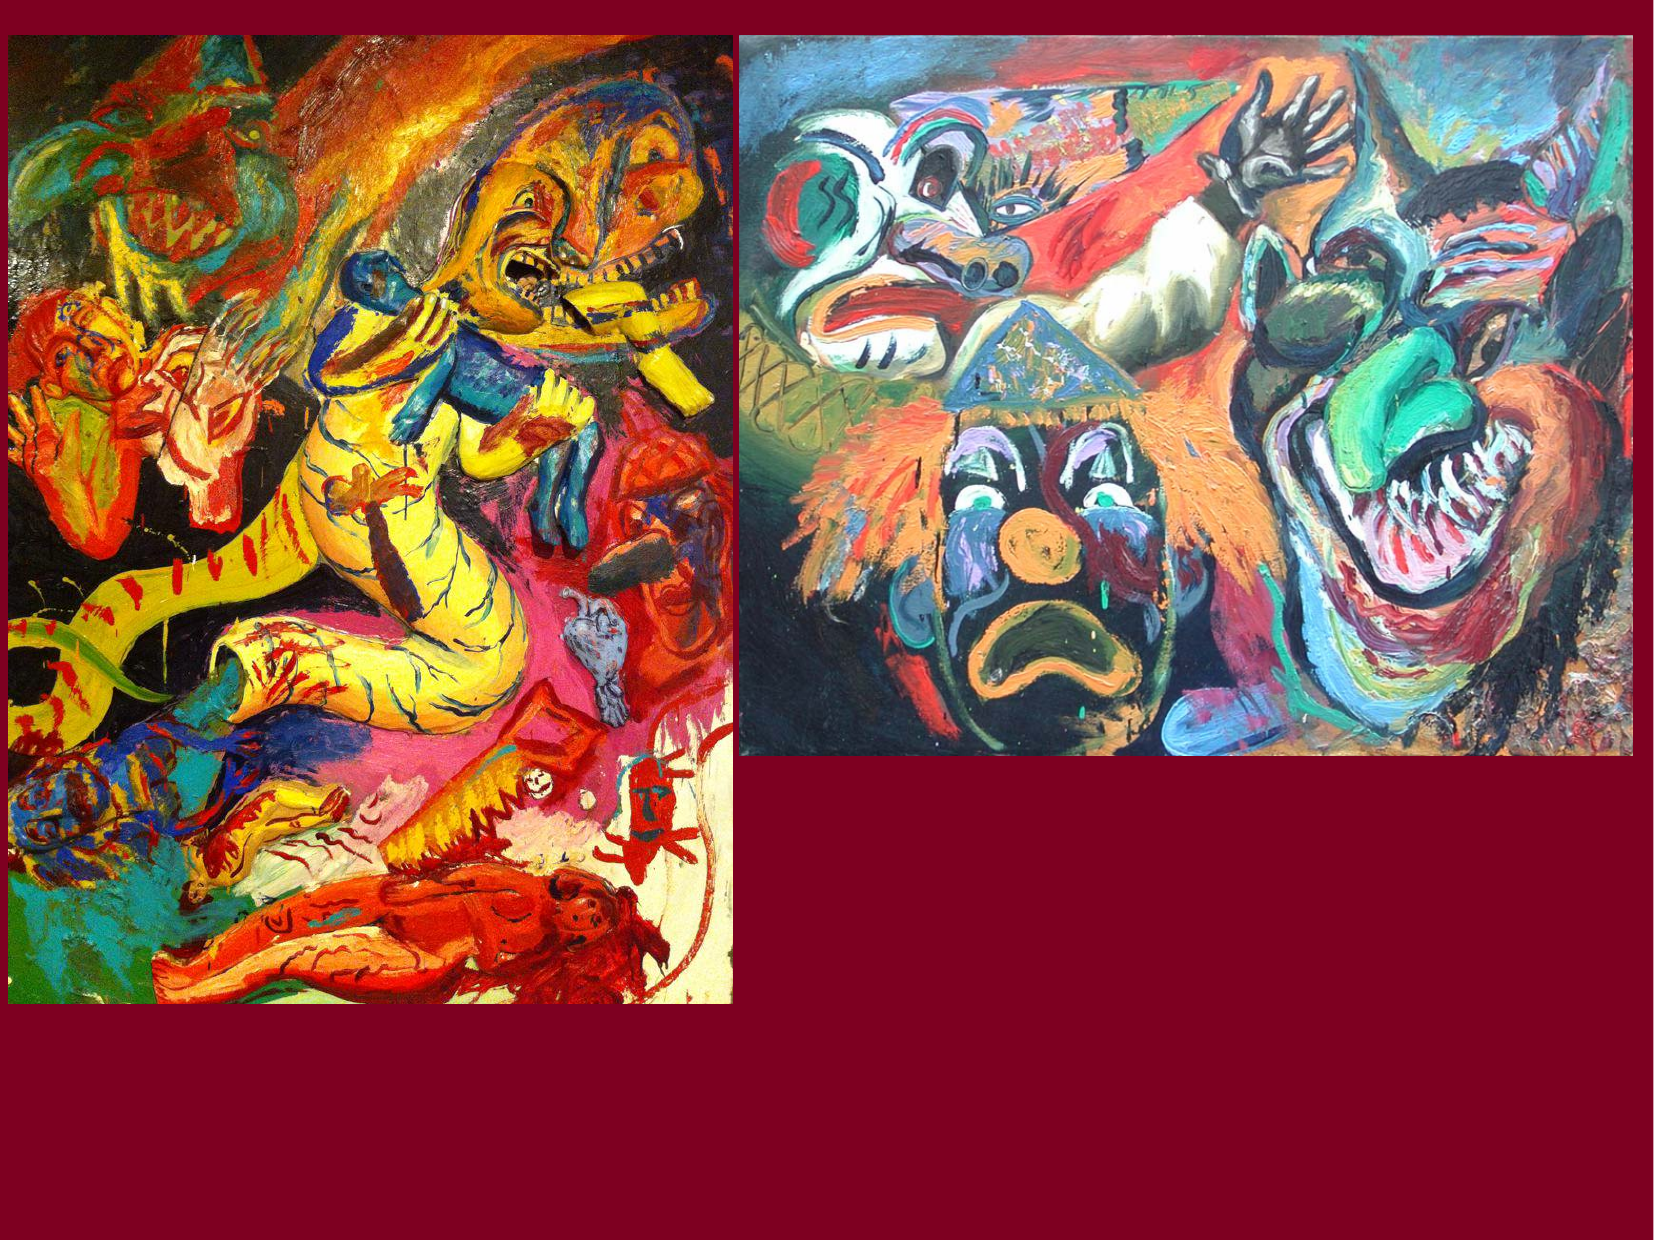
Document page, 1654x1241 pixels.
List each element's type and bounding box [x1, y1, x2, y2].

picture [8, 35, 733, 1004]
picture [739, 35, 1633, 756]
